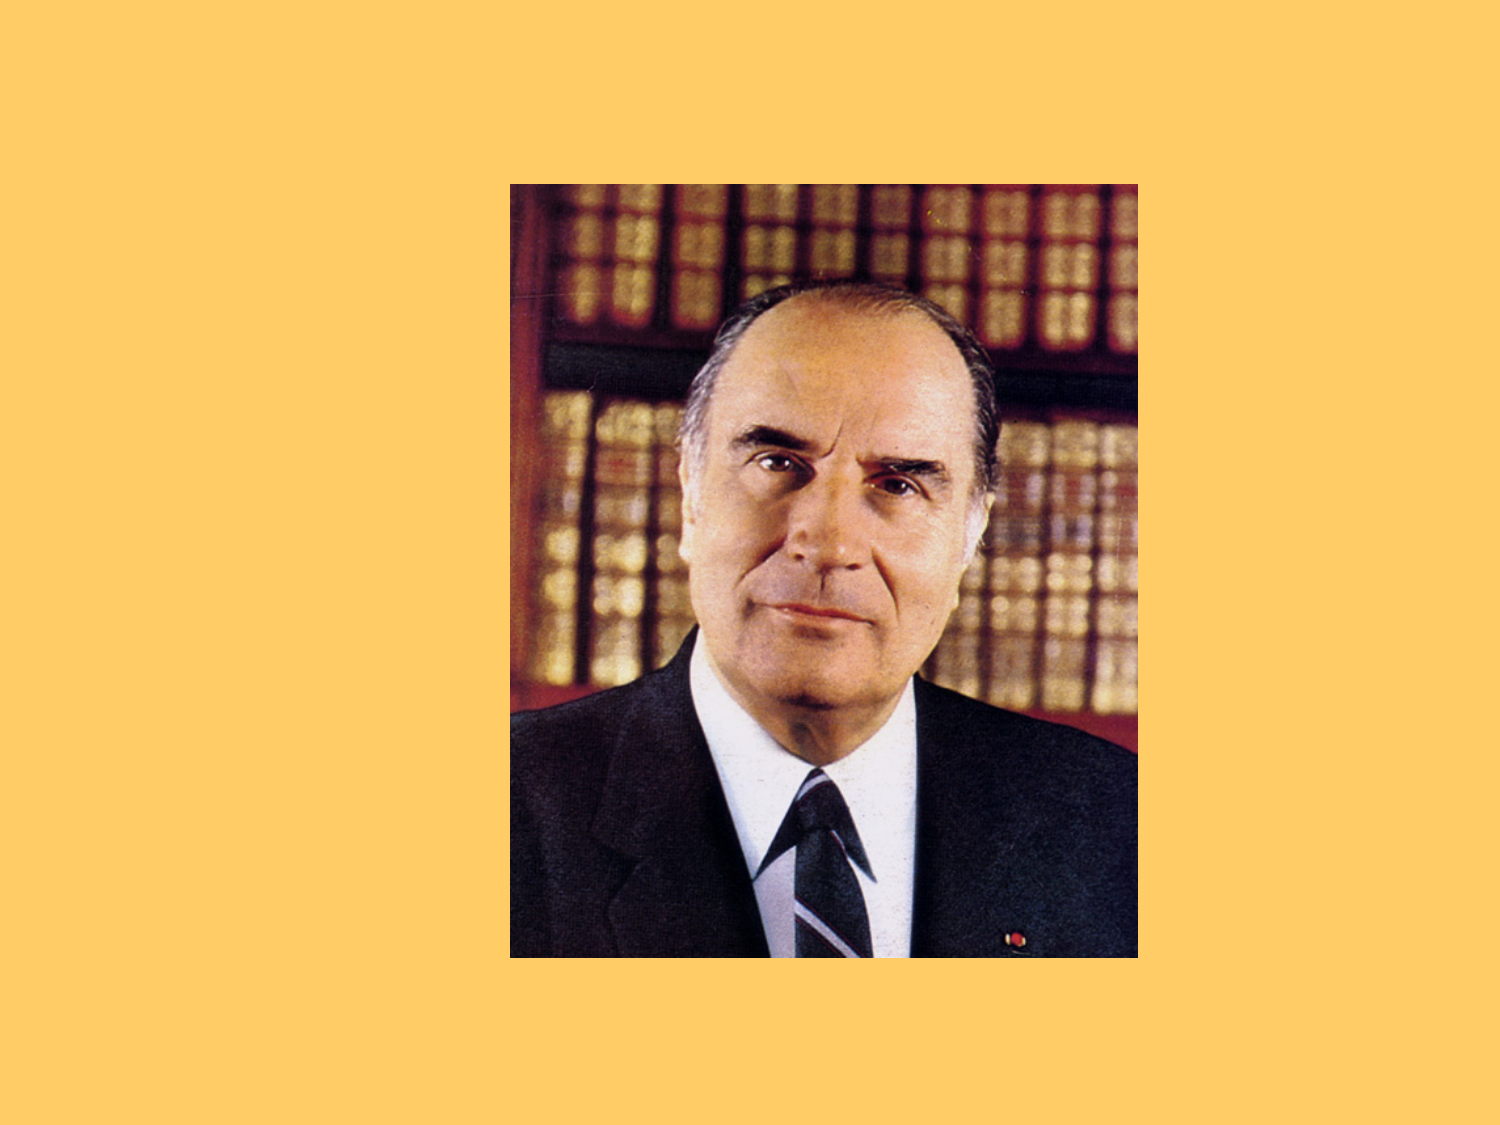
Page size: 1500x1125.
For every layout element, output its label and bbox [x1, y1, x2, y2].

picture [510, 184, 1138, 959]
